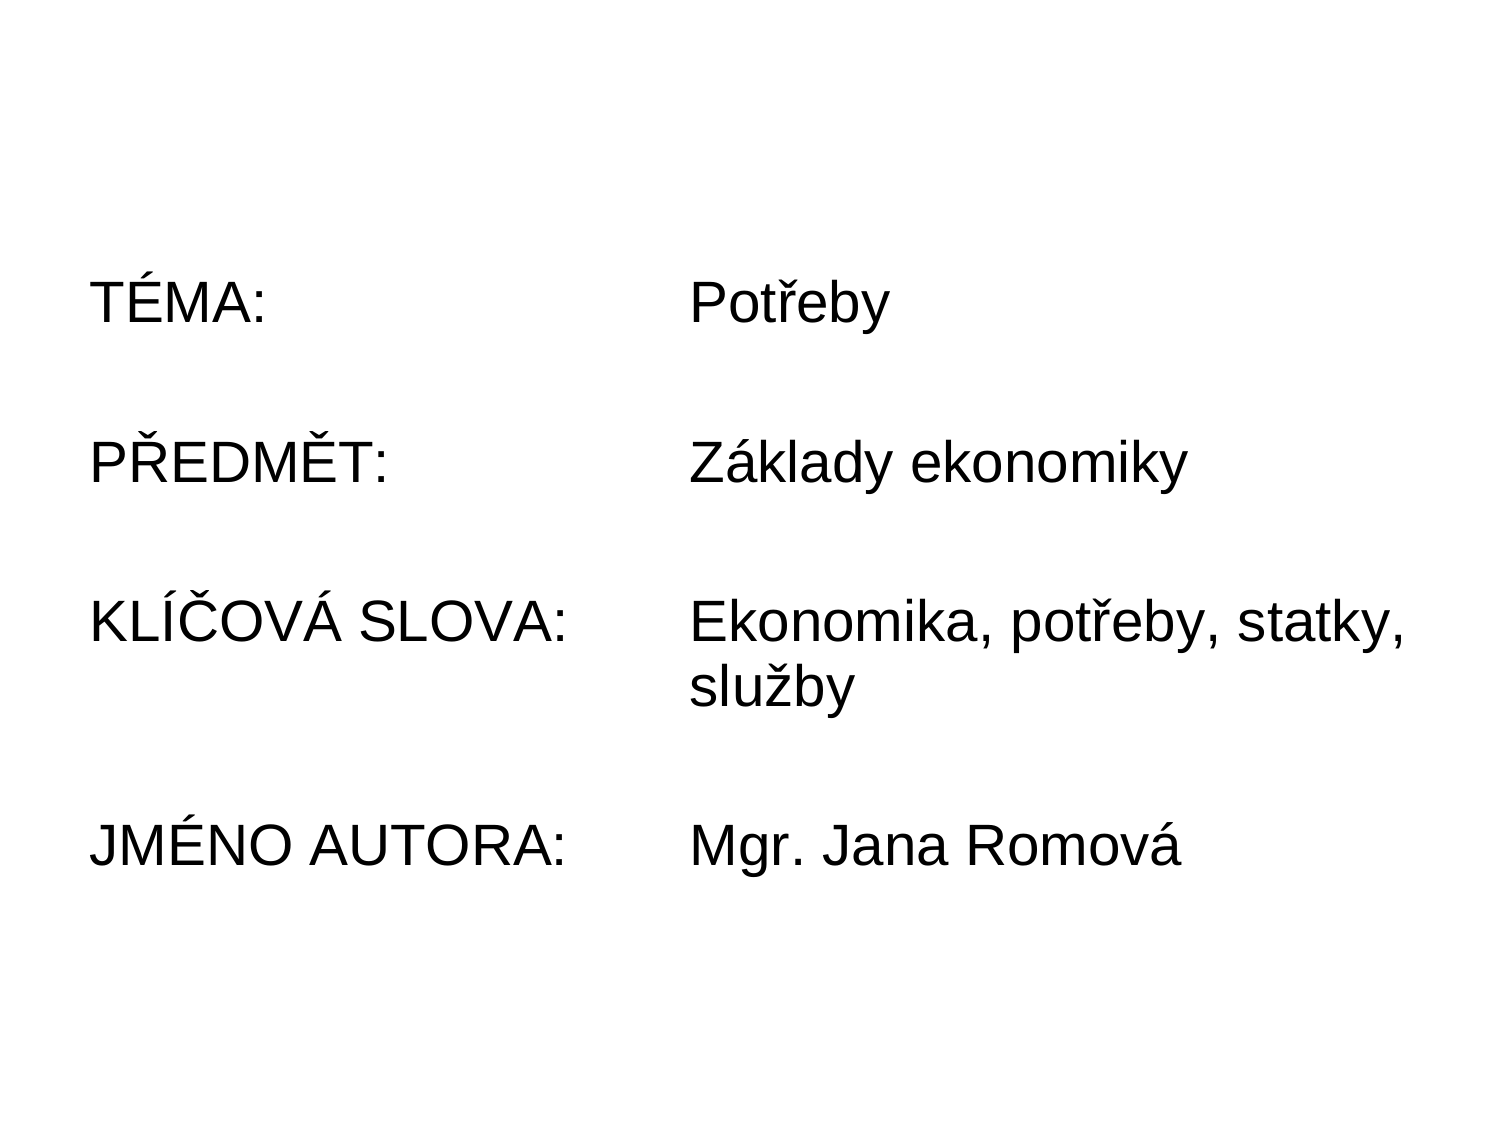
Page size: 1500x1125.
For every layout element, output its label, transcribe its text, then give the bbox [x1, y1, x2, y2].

list TÉMA: Potřeby PŘEDMĚT: Základy ekonomiky KLÍČOVÁ SLOVA: Ekonomika, potřeby, statky, služby JMÉNO AUTORA: Mgr. Jana Romová [75, 262, 1426, 1006]
